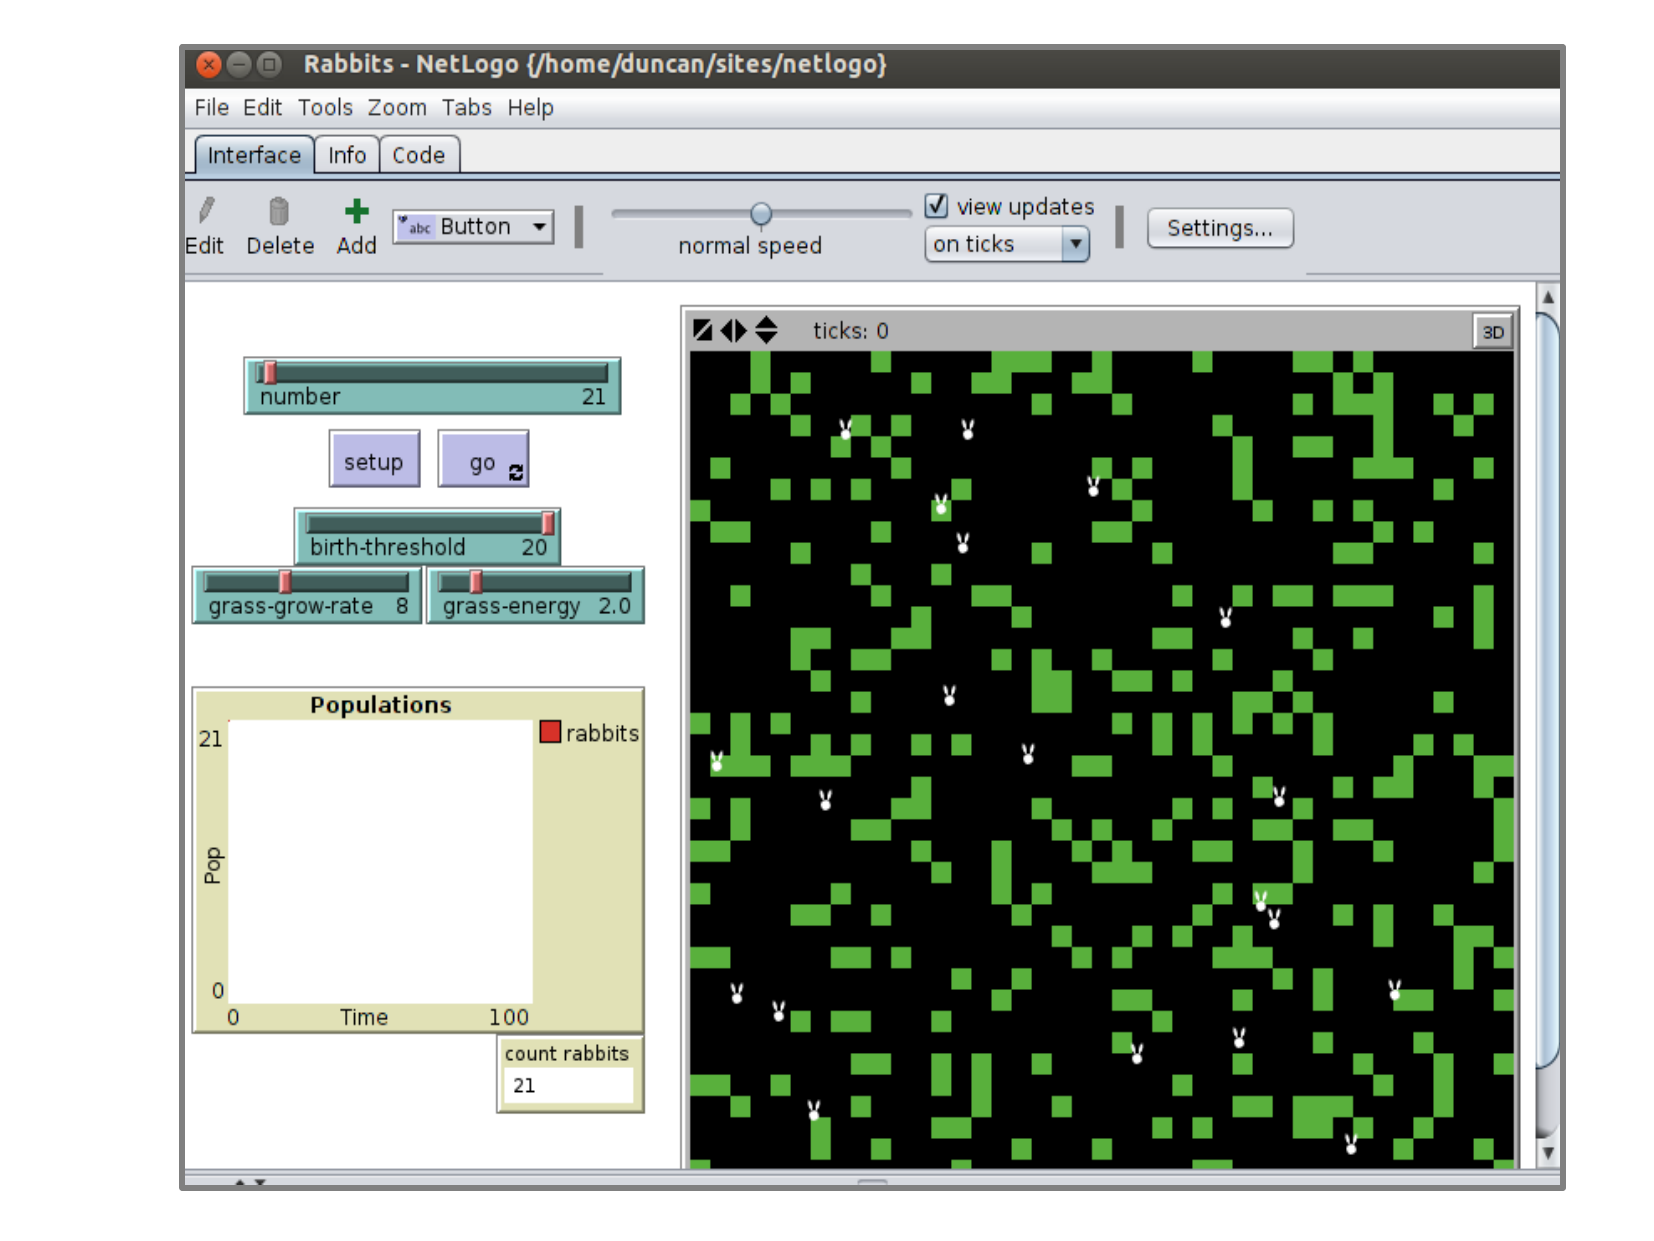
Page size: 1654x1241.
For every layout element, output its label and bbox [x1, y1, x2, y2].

picture [185, 50, 1561, 1186]
